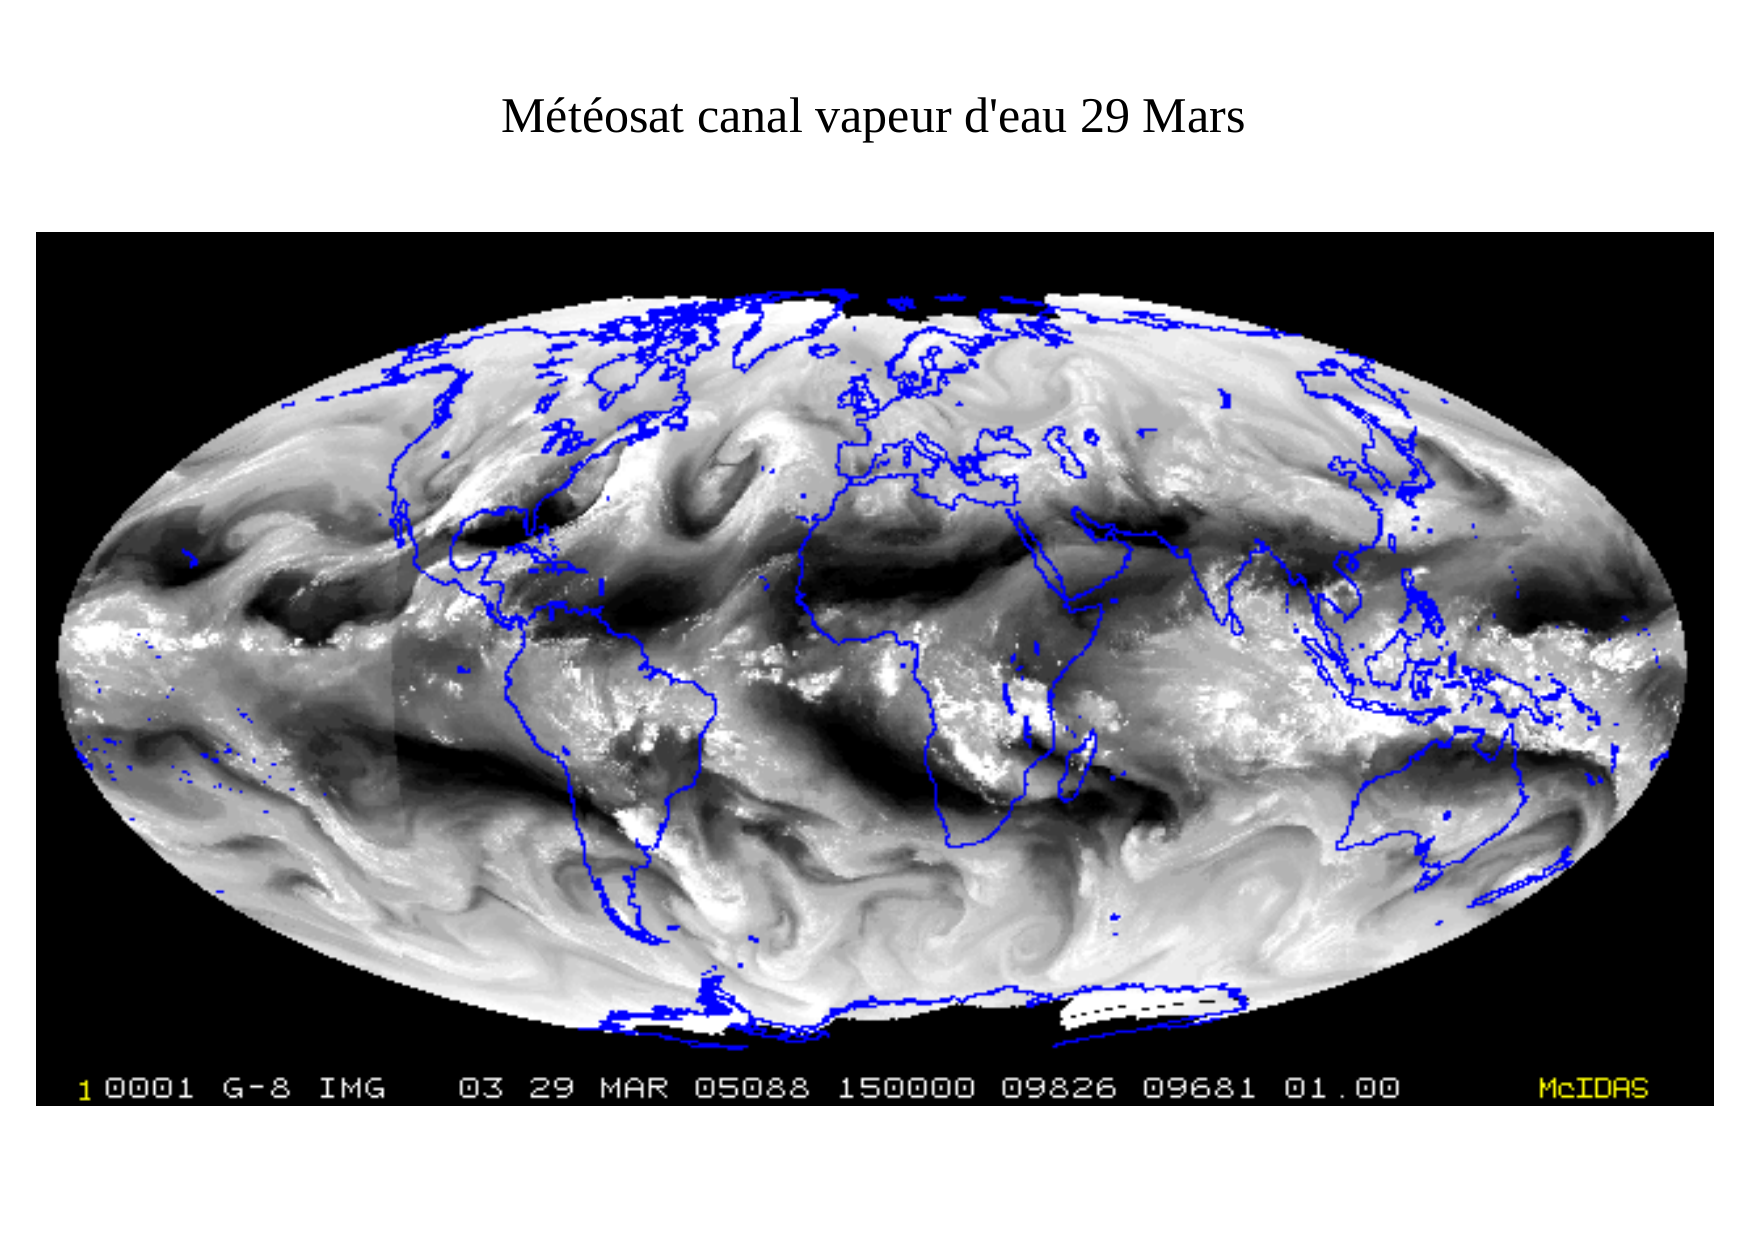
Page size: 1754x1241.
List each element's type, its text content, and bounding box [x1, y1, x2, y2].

picture [36, 232, 1714, 1106]
text_box Météosat canal vapeur d'eau 29 Mars [501, 88, 1247, 144]
